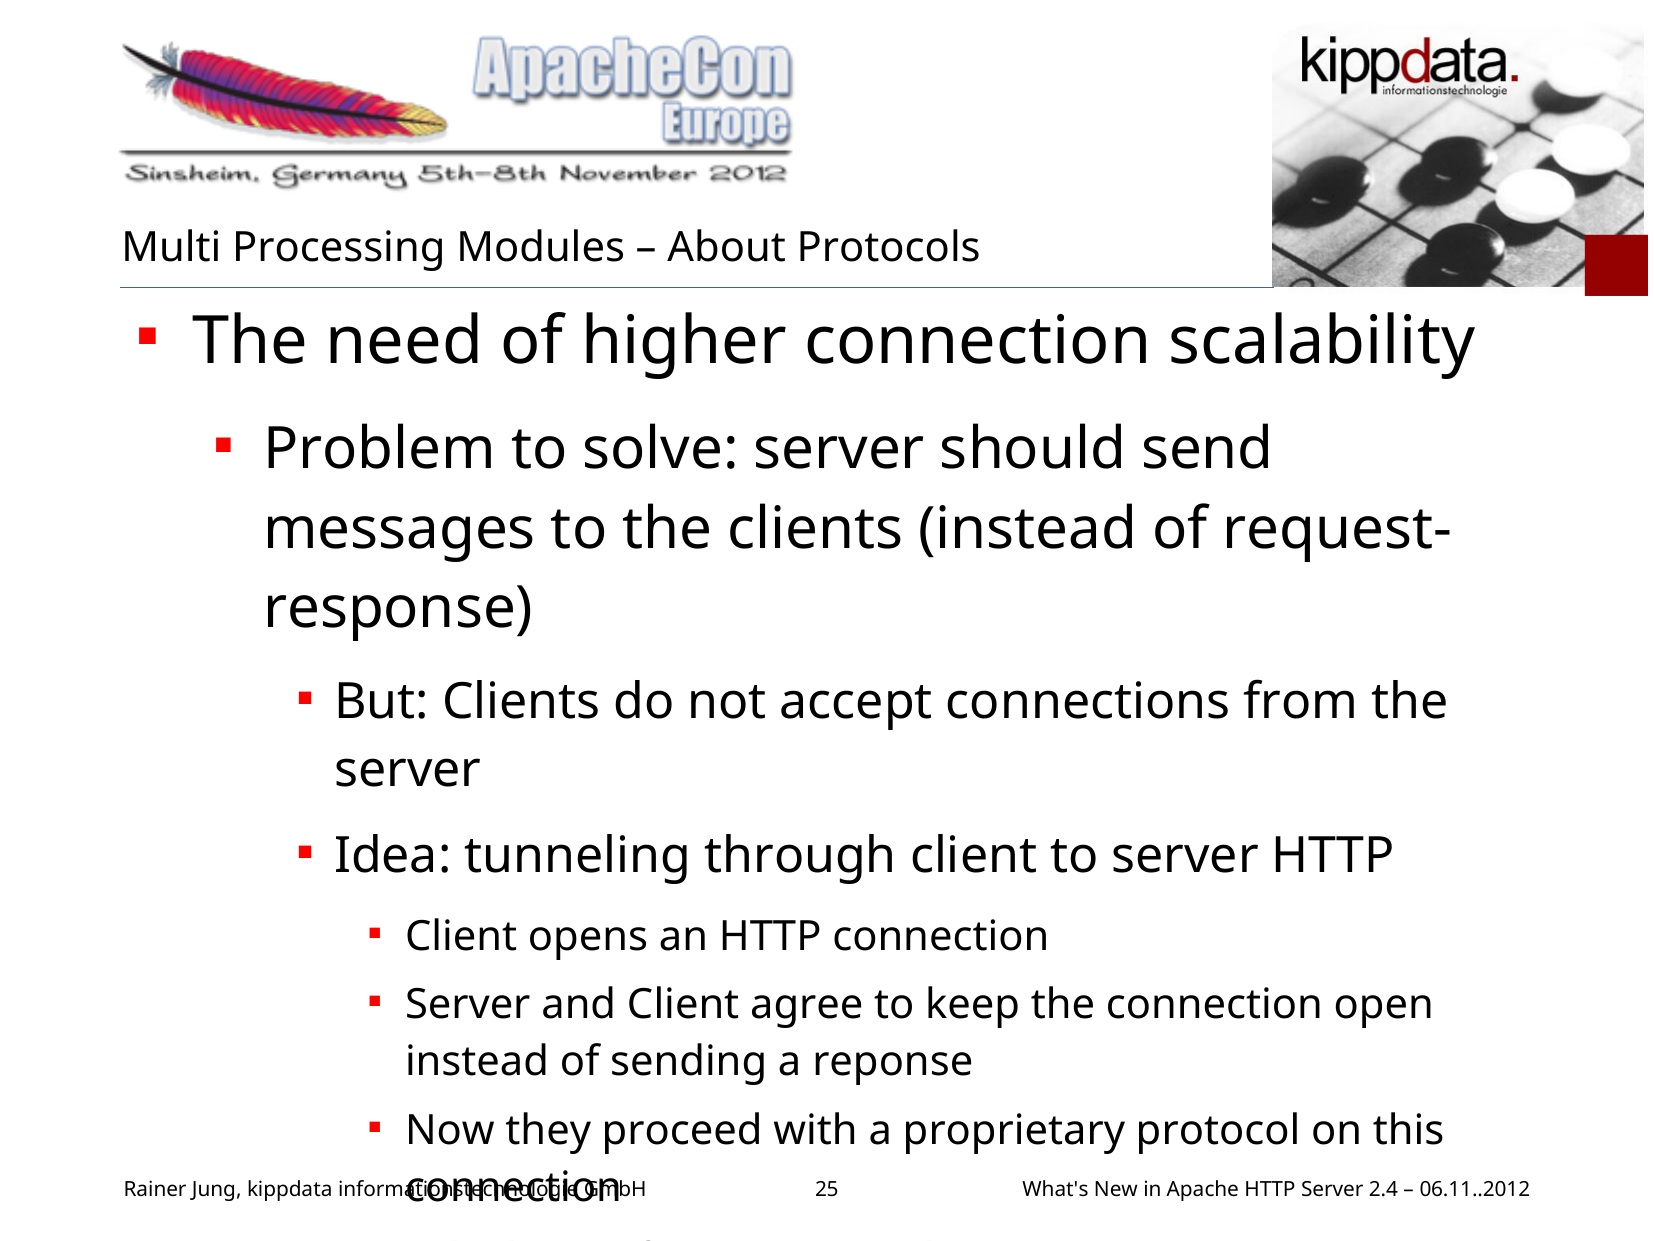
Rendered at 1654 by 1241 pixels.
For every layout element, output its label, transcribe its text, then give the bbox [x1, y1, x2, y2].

picture [113, 32, 797, 195]
title Multi Processing Modules – About Protocols [121, 204, 1242, 286]
list The need of higher connection scalability Problem to solve: server should send messages to the clients (instead of request-response) But: Clients do not accept connections from the server Idea: tunneling through client to server HTTP Client opens an HTTP connection Server and Client agree to keep the connection open instead of sending a reponse Now they proceed with a proprietary protocol on this connection Result: lots of concurrently open connections, even if idle for a long time Buzzwords: Hanging HTTP, Long poll, Comet [121, 292, 1534, 1169]
picture [1272, 5, 1648, 302]
